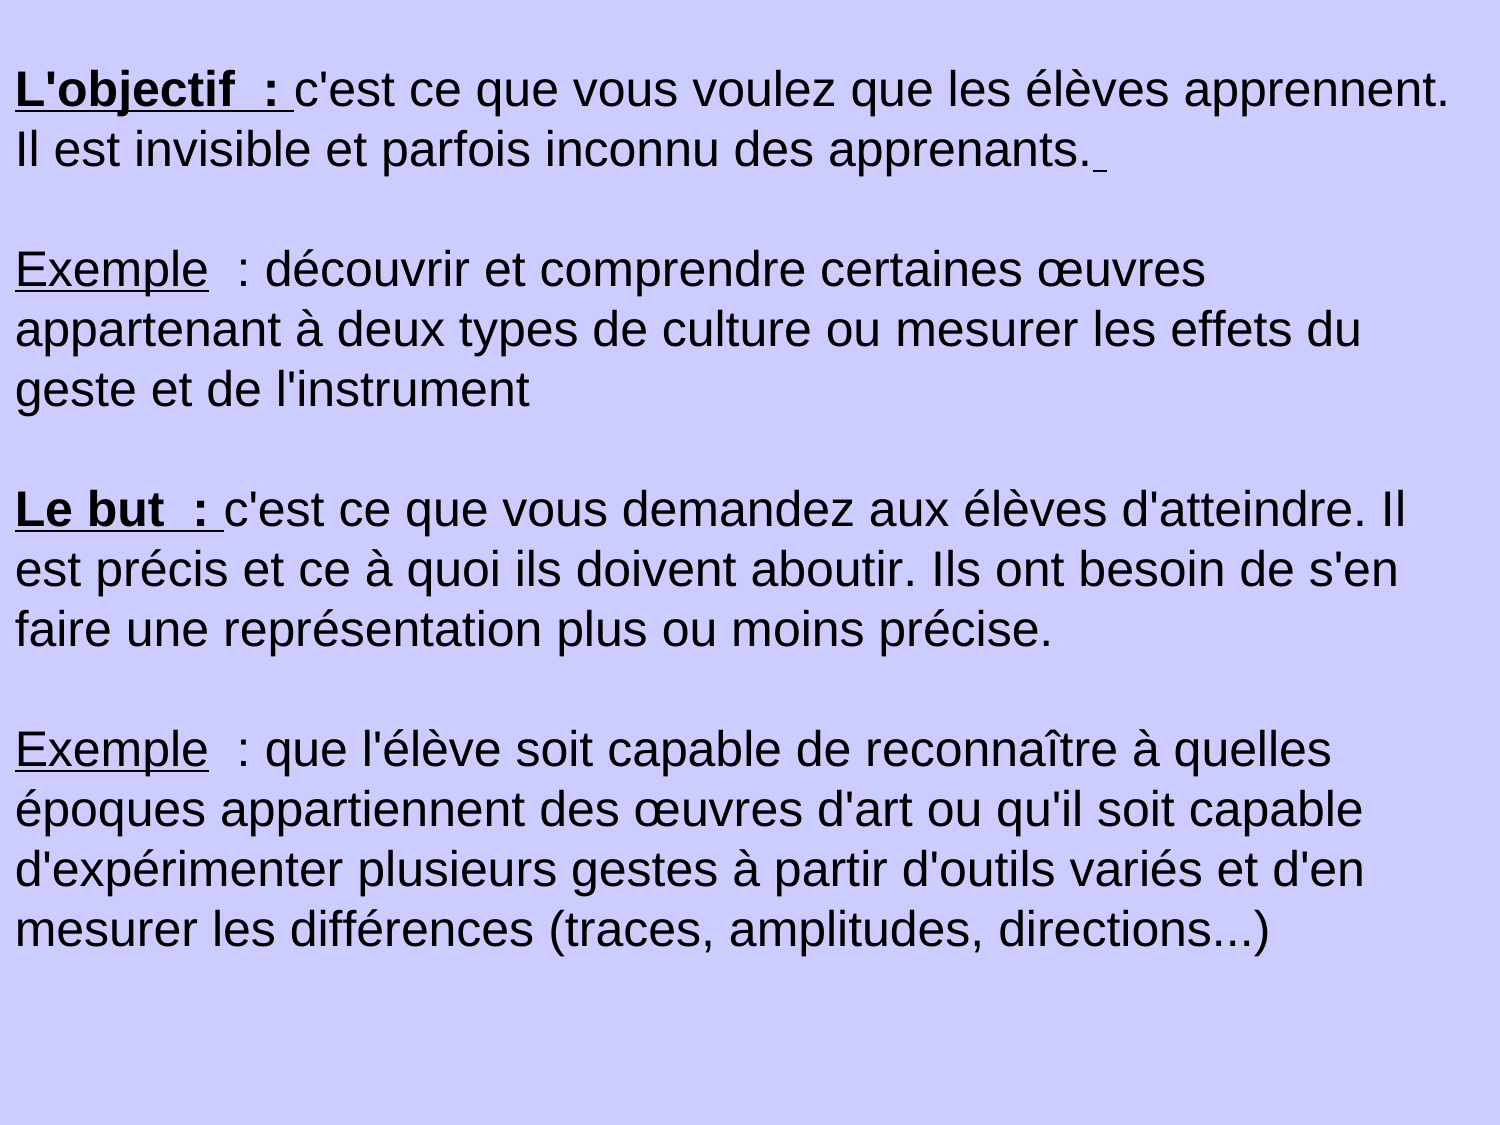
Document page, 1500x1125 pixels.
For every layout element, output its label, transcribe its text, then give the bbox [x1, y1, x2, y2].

text_box Ne pas confondre objectif, but et moyen : L'objectif : c'est ce que vous voulez que les élèves apprennent. Il est invisible et parfois inconnu des apprenants. Exemple : découvrir et comprendre certaines œuvres appartenant à deux types de culture ou mesurer les effets du geste et de l'instrument Le but : c'est ce que vous demandez aux élèves d'atteindre. Il est précis et ce à quoi ils doivent aboutir. Ils ont besoin de s'en faire une représentation plus ou moins précise. Exemple : que l'élève soit capable de reconnaître à quelles époques appartiennent des œuvres d'art ou qu'il soit capable d'expérimenter plusieurs gestes à partir d'outils variés et d'en mesurer les différences (traces, amplitudes, directions...) [0, 0, 1500, 1125]
